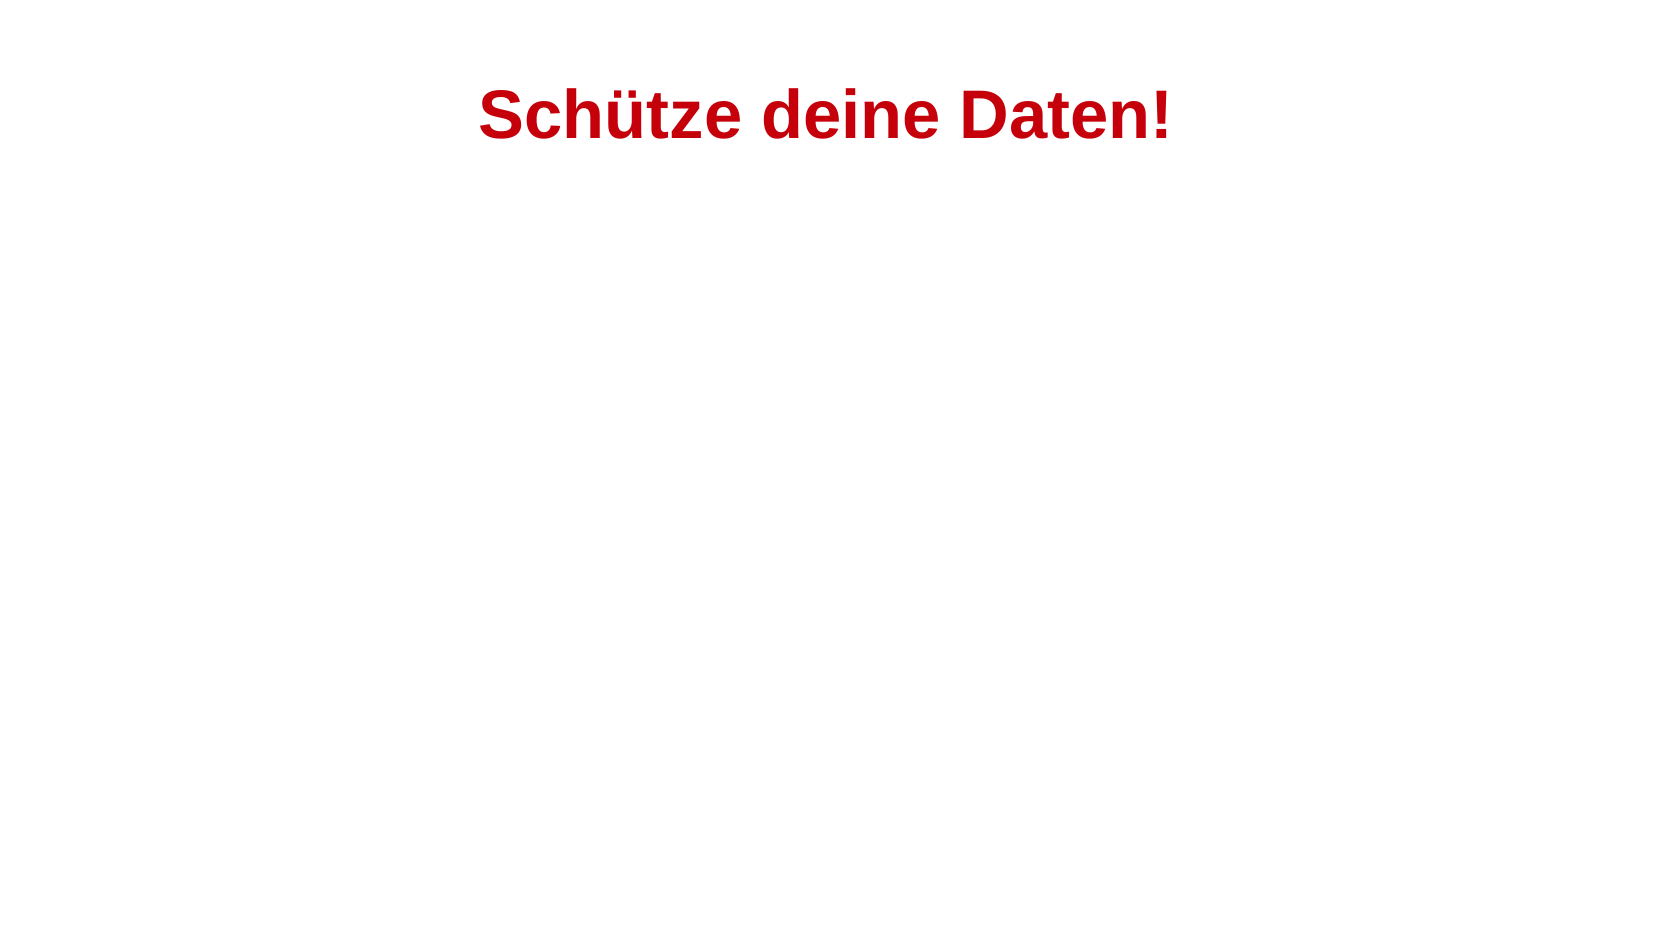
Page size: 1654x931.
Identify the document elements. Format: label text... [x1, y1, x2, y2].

title Schütze deine Daten! [82, 37, 1571, 193]
